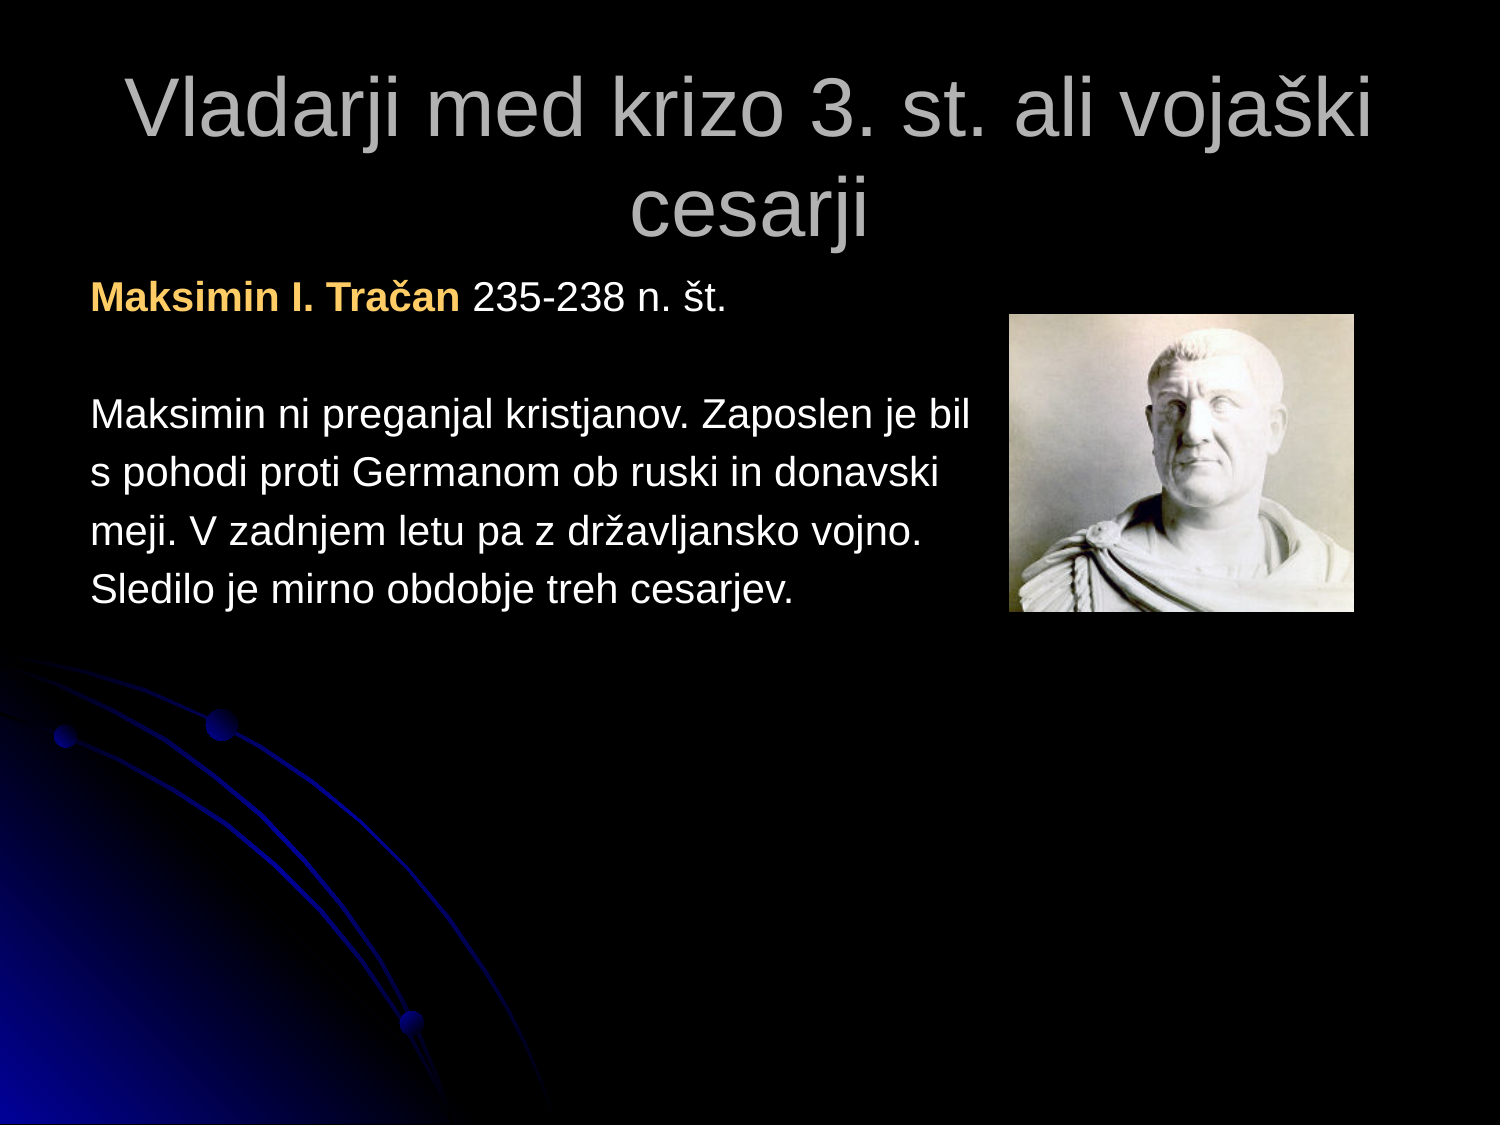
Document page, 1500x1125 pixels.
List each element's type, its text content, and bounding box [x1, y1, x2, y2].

title Vladarji med krizo 3. st. ali vojaški cesarji [75, 45, 1425, 233]
list Maksimin I. Tračan 235-238 n. št. Maksimin ni preganjal kristjanov. Zaposlen je bil s pohodi proti Germanom ob ruski in donavski meji. V zadnjem letu pa z državljansko vojno. Sledilo je mirno obdobje treh cesarjev. [75, 262, 1425, 1006]
picture [1009, 314, 1354, 612]
